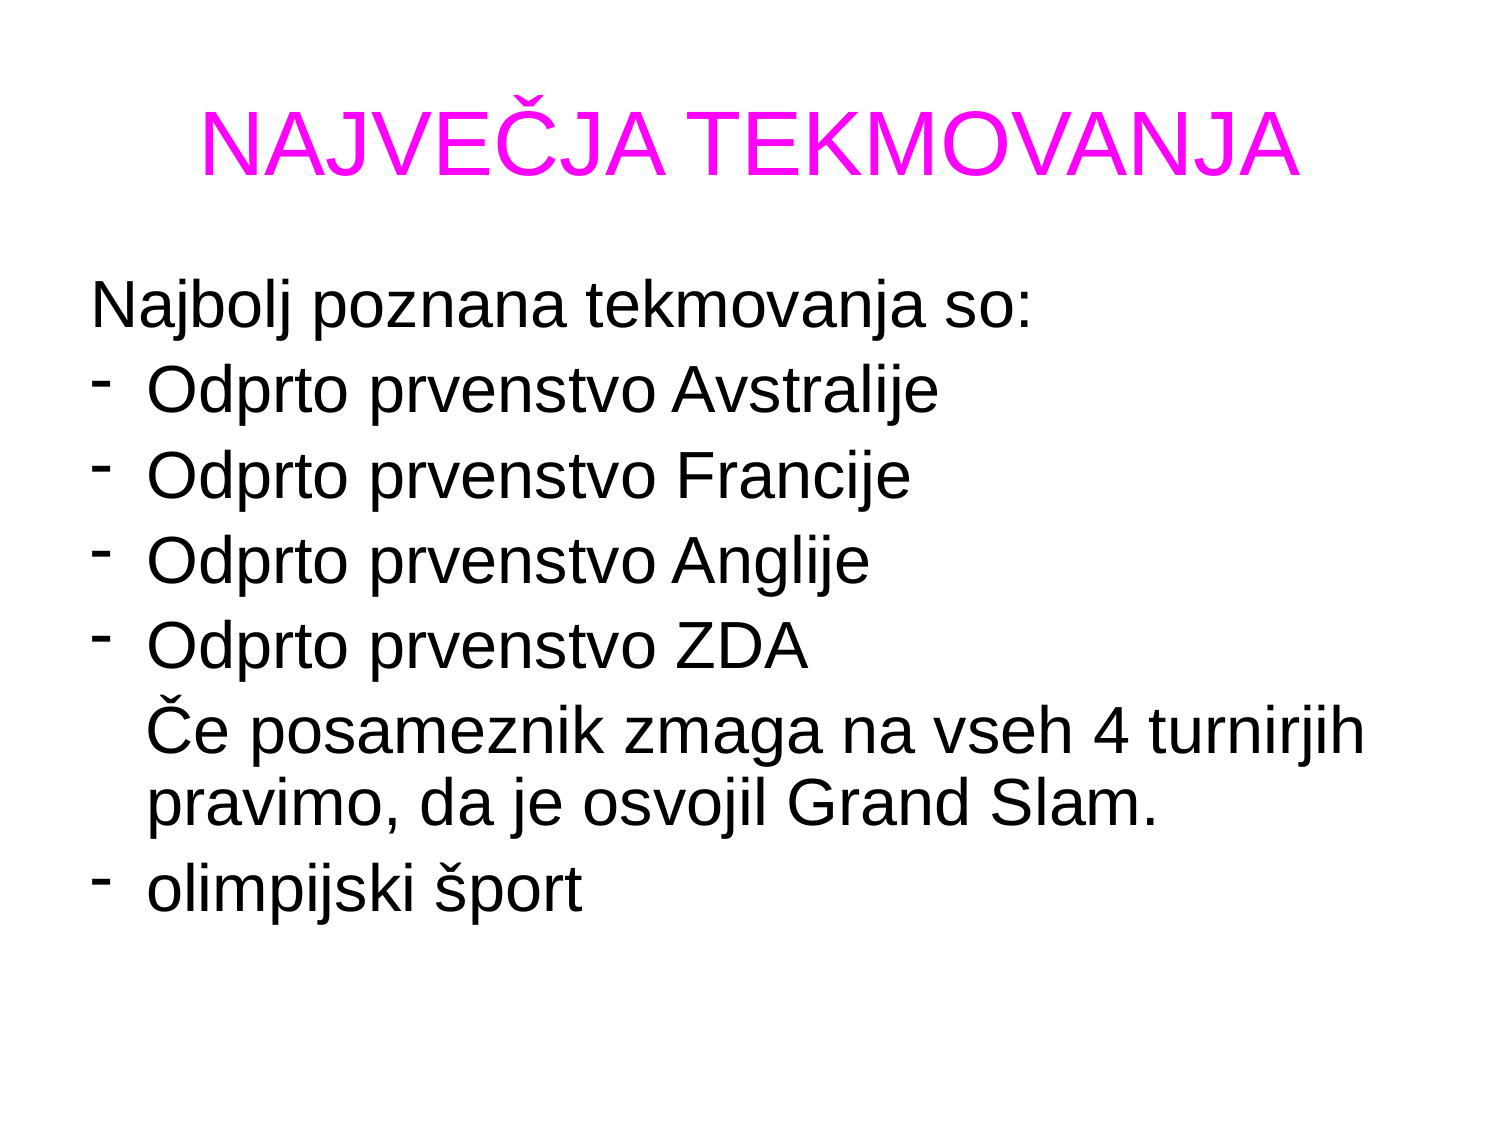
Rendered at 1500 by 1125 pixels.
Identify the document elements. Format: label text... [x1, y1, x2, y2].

title NAJVEČJA TEKMOVANJA [75, 45, 1425, 233]
list Najbolj poznana tekmovanja so: Odprto prvenstvo Avstralije Odprto prvenstvo Francije Odprto prvenstvo Anglije Odprto prvenstvo ZDA Če posameznik zmaga na vseh 4 turnirjih pravimo, da je osvojil Grand Slam. olimpijski šport [75, 262, 1425, 1005]
